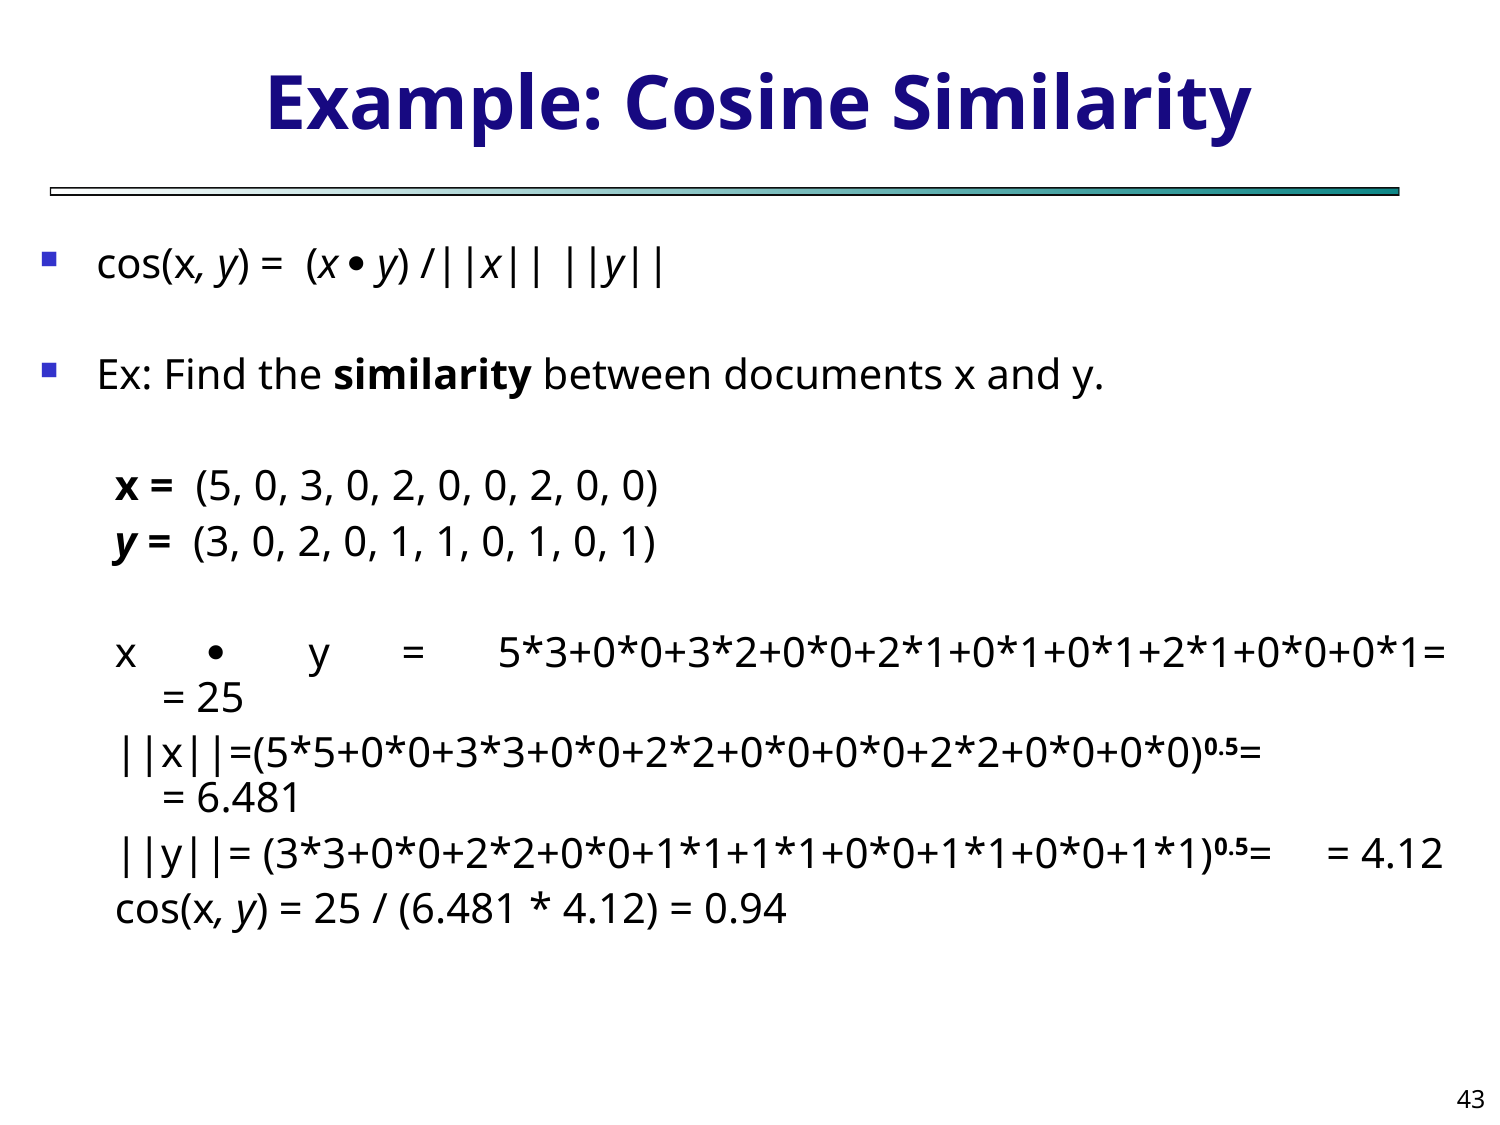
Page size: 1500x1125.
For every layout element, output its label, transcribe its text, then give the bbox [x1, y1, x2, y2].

title Example: Cosine Similarity [123, 47, 1375, 153]
list cos(x, y) = (x  y) /||x|| ||y|| Ex: Find the similarity between documents x and y. x = (5, 0, 3, 0, 2, 0, 0, 2, 0, 0) y = (3, 0, 2, 0, 1, 1, 0, 1, 0, 1) x  y = 5*3+0*0+3*2+0*0+2*1+0*1+0*1+2*1+0*0+0*1= = 25 ||x||=(5*5+0*0+3*3+0*0+2*2+0*0+0*0+2*2+0*0+0*0)0.5= = 6.481 ||y||= (3*3+0*0+2*2+0*0+1*1+1*1+0*0+1*1+0*0+1*1)0.5= = 4.12 cos(x, y) = 25 / (6.481 * 4.12) = 0.94 [24, 174, 1463, 1038]
text_box 34 [1187, 1062, 1500, 1125]
